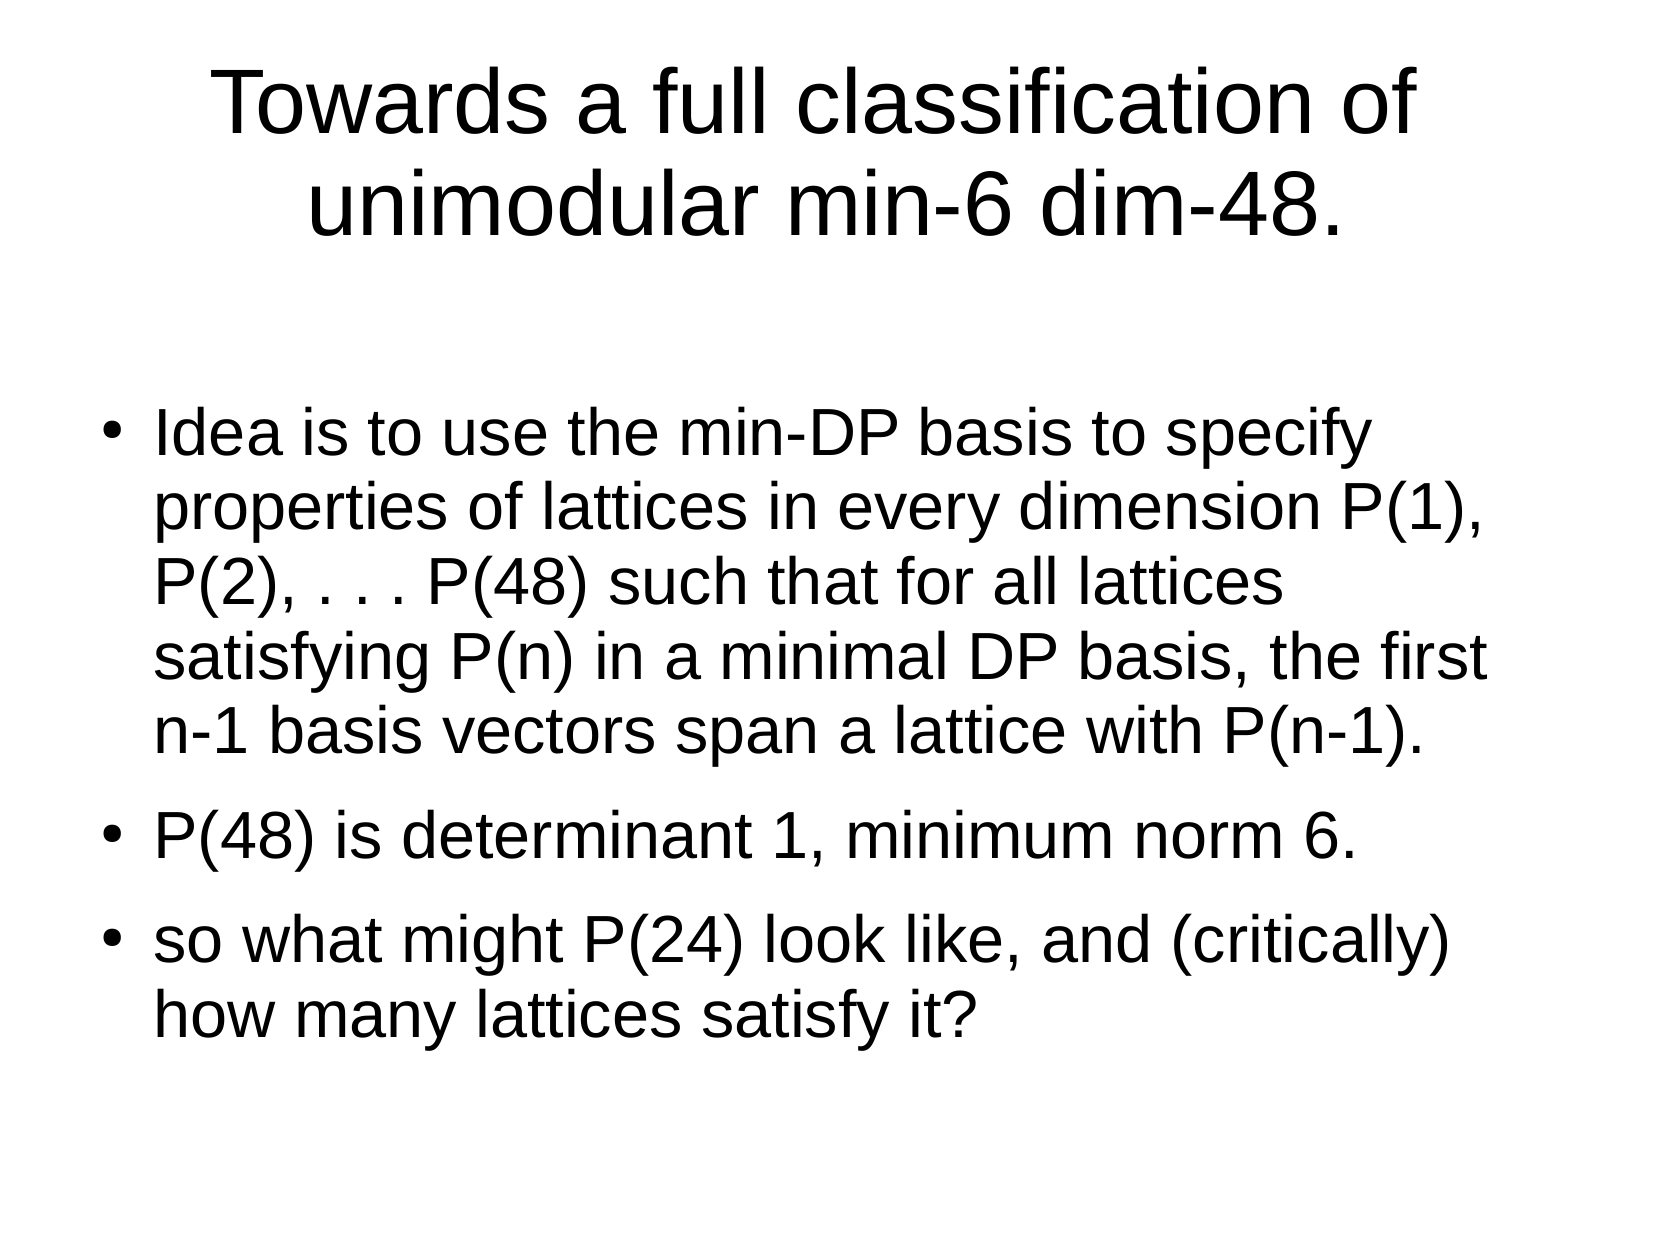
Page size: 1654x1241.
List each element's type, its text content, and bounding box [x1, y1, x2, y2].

title Towards a full classification of unimodular min-6 dim-48. [82, 49, 1571, 257]
list Idea is to use the min-DP basis to specify properties of lattices in every dimension P(1), P(2), . . . P(48) such that for all lattices satisfying P(n) in a minimal DP basis, the first n-1 basis vectors span a lattice with P(n-1). P(48) is determinant 1, minimum norm 6. so what might P(24) look like, and (critically) how many lattices satisfy it? [82, 290, 1571, 1109]
